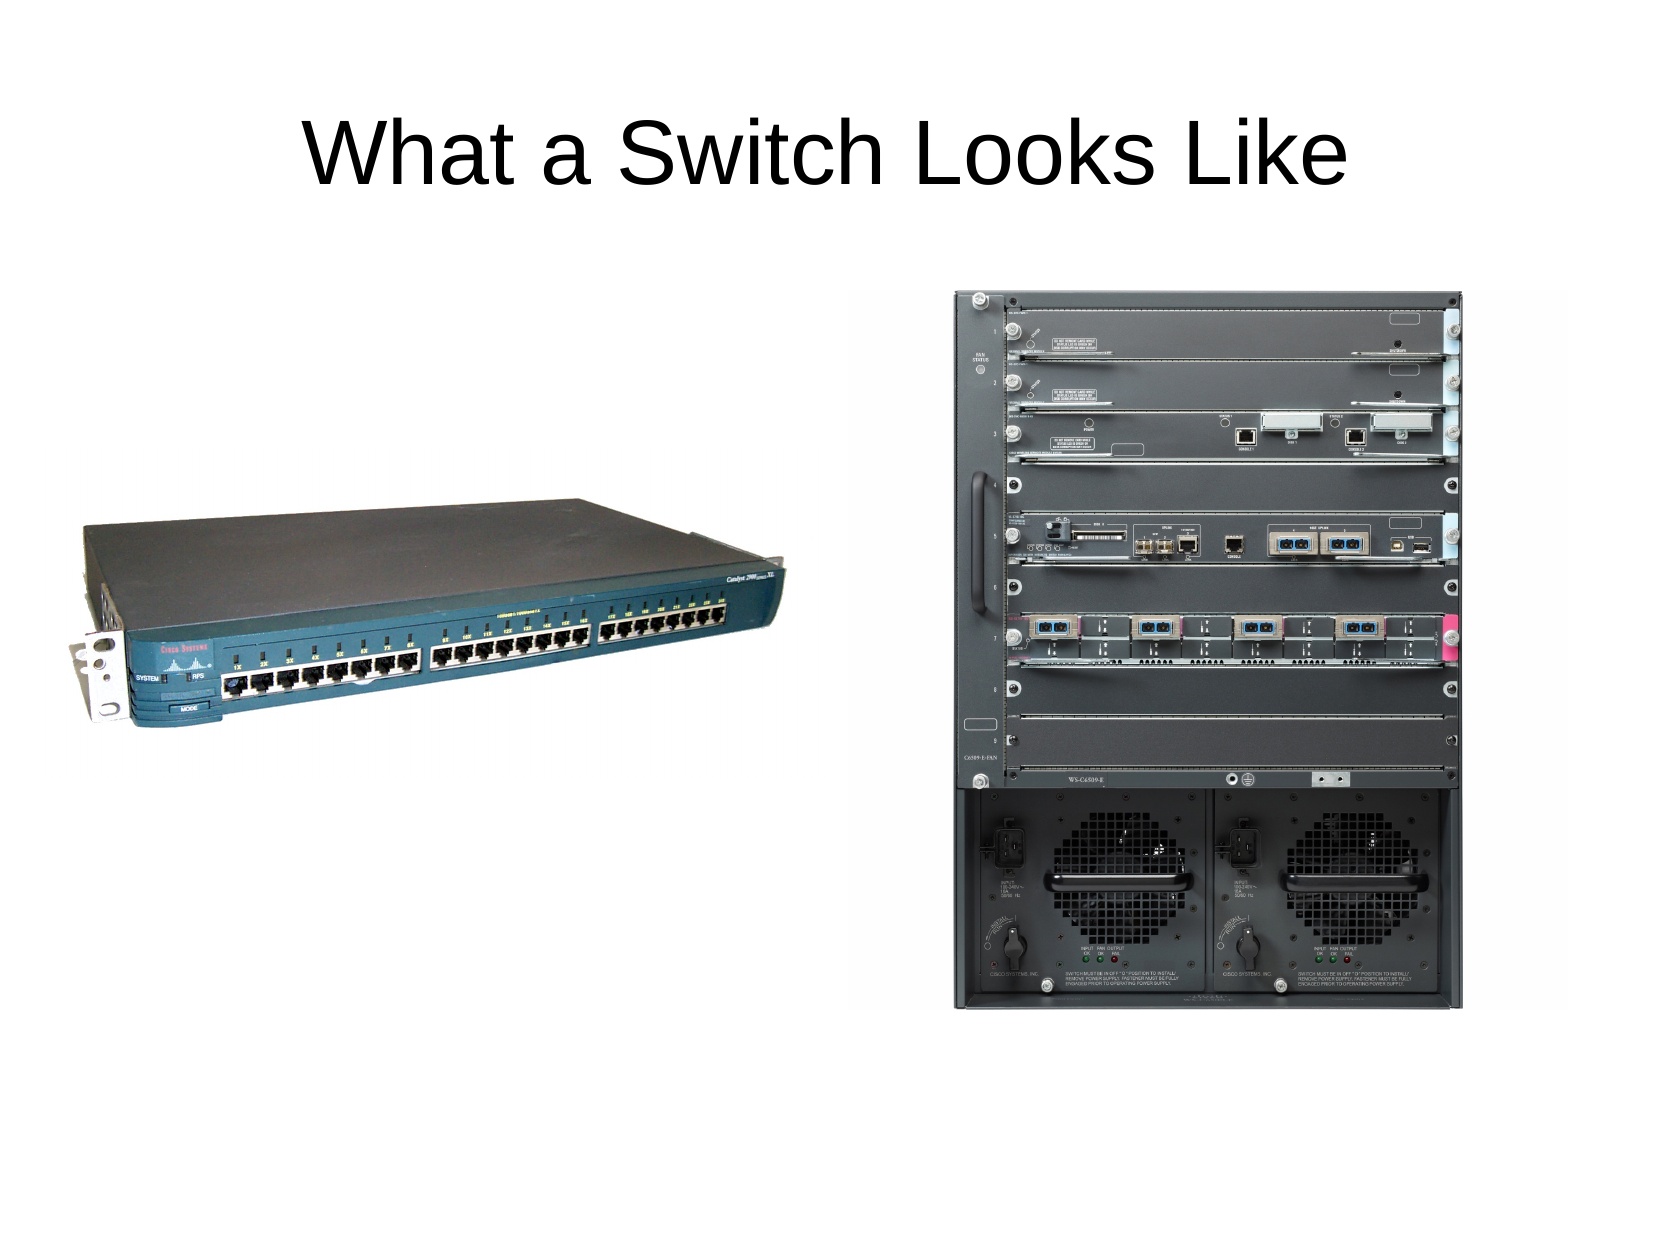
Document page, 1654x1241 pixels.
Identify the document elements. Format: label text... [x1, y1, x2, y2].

title What a Switch Looks Like [82, 49, 1571, 257]
picture [38, 449, 826, 781]
picture [848, 290, 1568, 1010]
